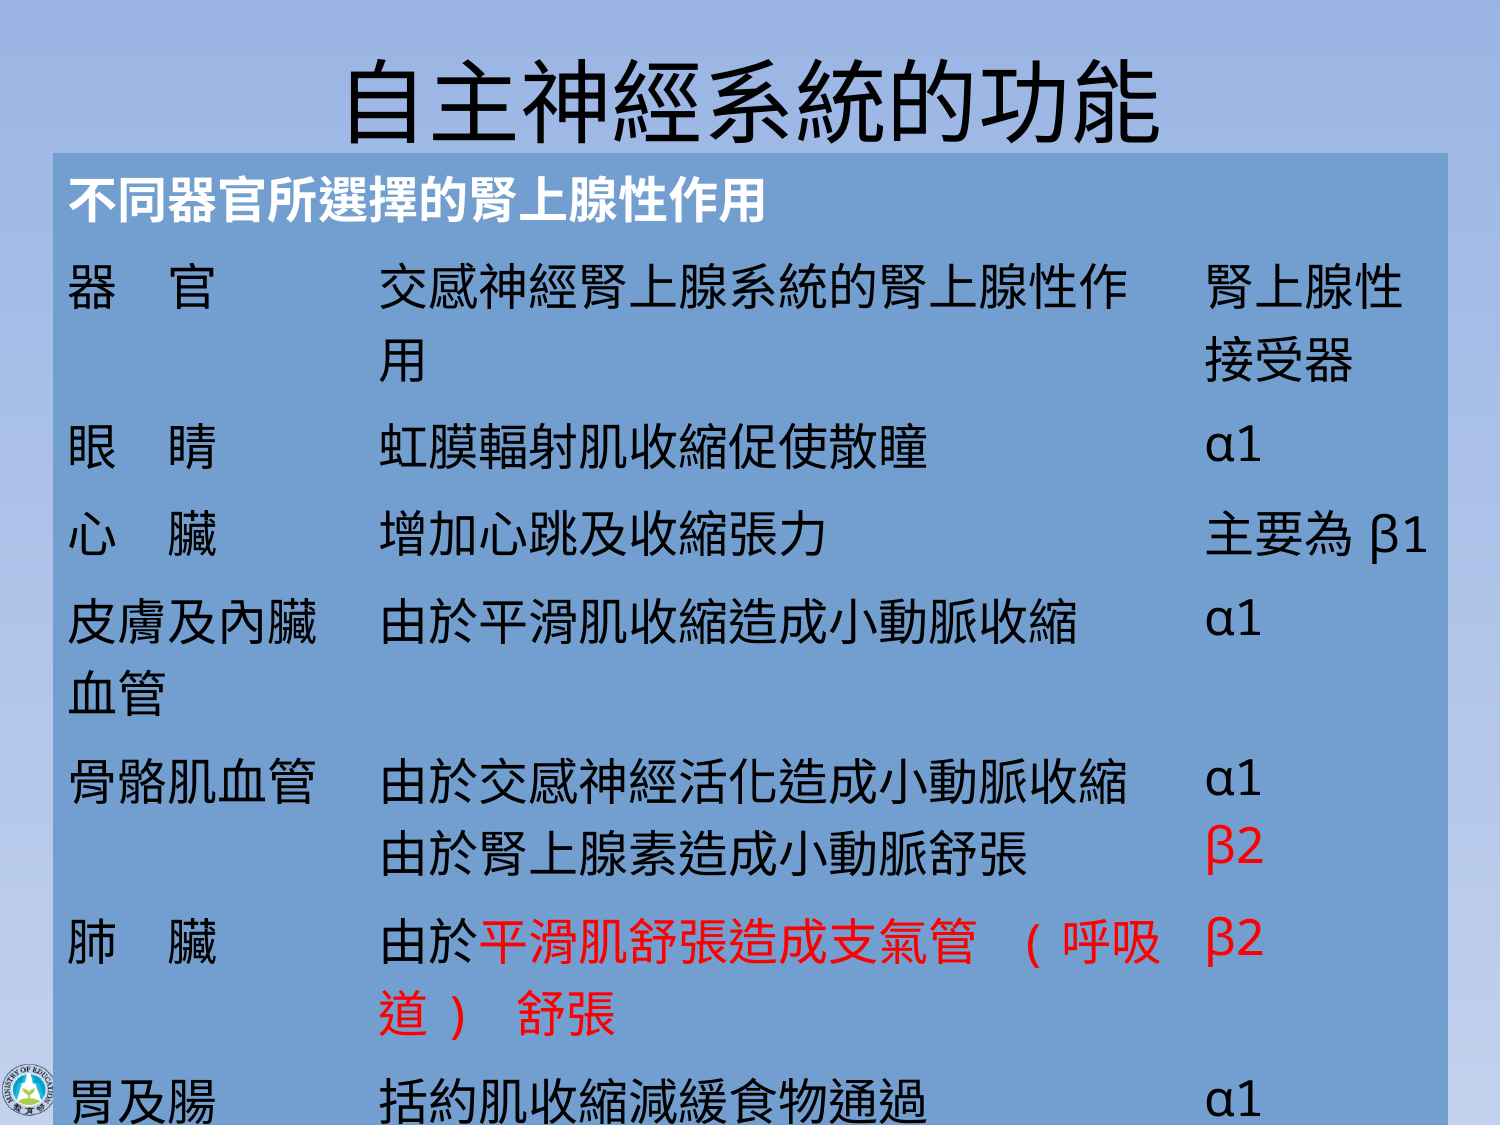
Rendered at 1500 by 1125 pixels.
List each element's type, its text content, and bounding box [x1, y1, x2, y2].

table_cell 括約肌收縮減緩食物通過 [364, 1055, 1189, 1125]
table_cell 皮膚及內臟血管 [53, 575, 364, 735]
table_cell α1 [1189, 575, 1448, 735]
table_cell 由於交感神經活化造成小動脈收縮 由於腎上腺素造成小動脈舒張 [364, 735, 1189, 895]
table_cell 交感神經腎上腺系統的腎上腺性作用 [364, 240, 1189, 400]
table_cell 眼 睛 [53, 400, 364, 487]
table_cell 由於平滑肌舒張造成支氣管 (呼吸道) 舒張 [364, 895, 1189, 1055]
table_cell 心 臟 [53, 487, 364, 575]
table_cell β2 [1189, 895, 1448, 1055]
table_cell α1 β2 [1189, 735, 1448, 895]
table_cell 腎上腺性接受器 [1189, 240, 1448, 400]
table_cell α1 [1189, 400, 1448, 487]
title 自主神經系統的功能 [49, 37, 1450, 162]
table_cell 胃及腸 [53, 1055, 364, 1125]
table_cell 器 官 [53, 240, 364, 400]
table_cell α1 [1189, 1055, 1448, 1125]
table_cell 骨骼肌血管 [53, 735, 364, 895]
table_cell 肺 臟 [53, 895, 364, 1055]
table_cell 增加心跳及收縮張力 [364, 487, 1189, 575]
table_header 不同器官所選擇的腎上腺性作用 [53, 153, 1448, 240]
table_cell 主要為β1 [1189, 487, 1448, 575]
table_cell 虹膜輻射肌收縮促使散瞳 [364, 400, 1189, 487]
table_cell 由於平滑肌收縮造成小動脈收縮 [364, 575, 1189, 735]
